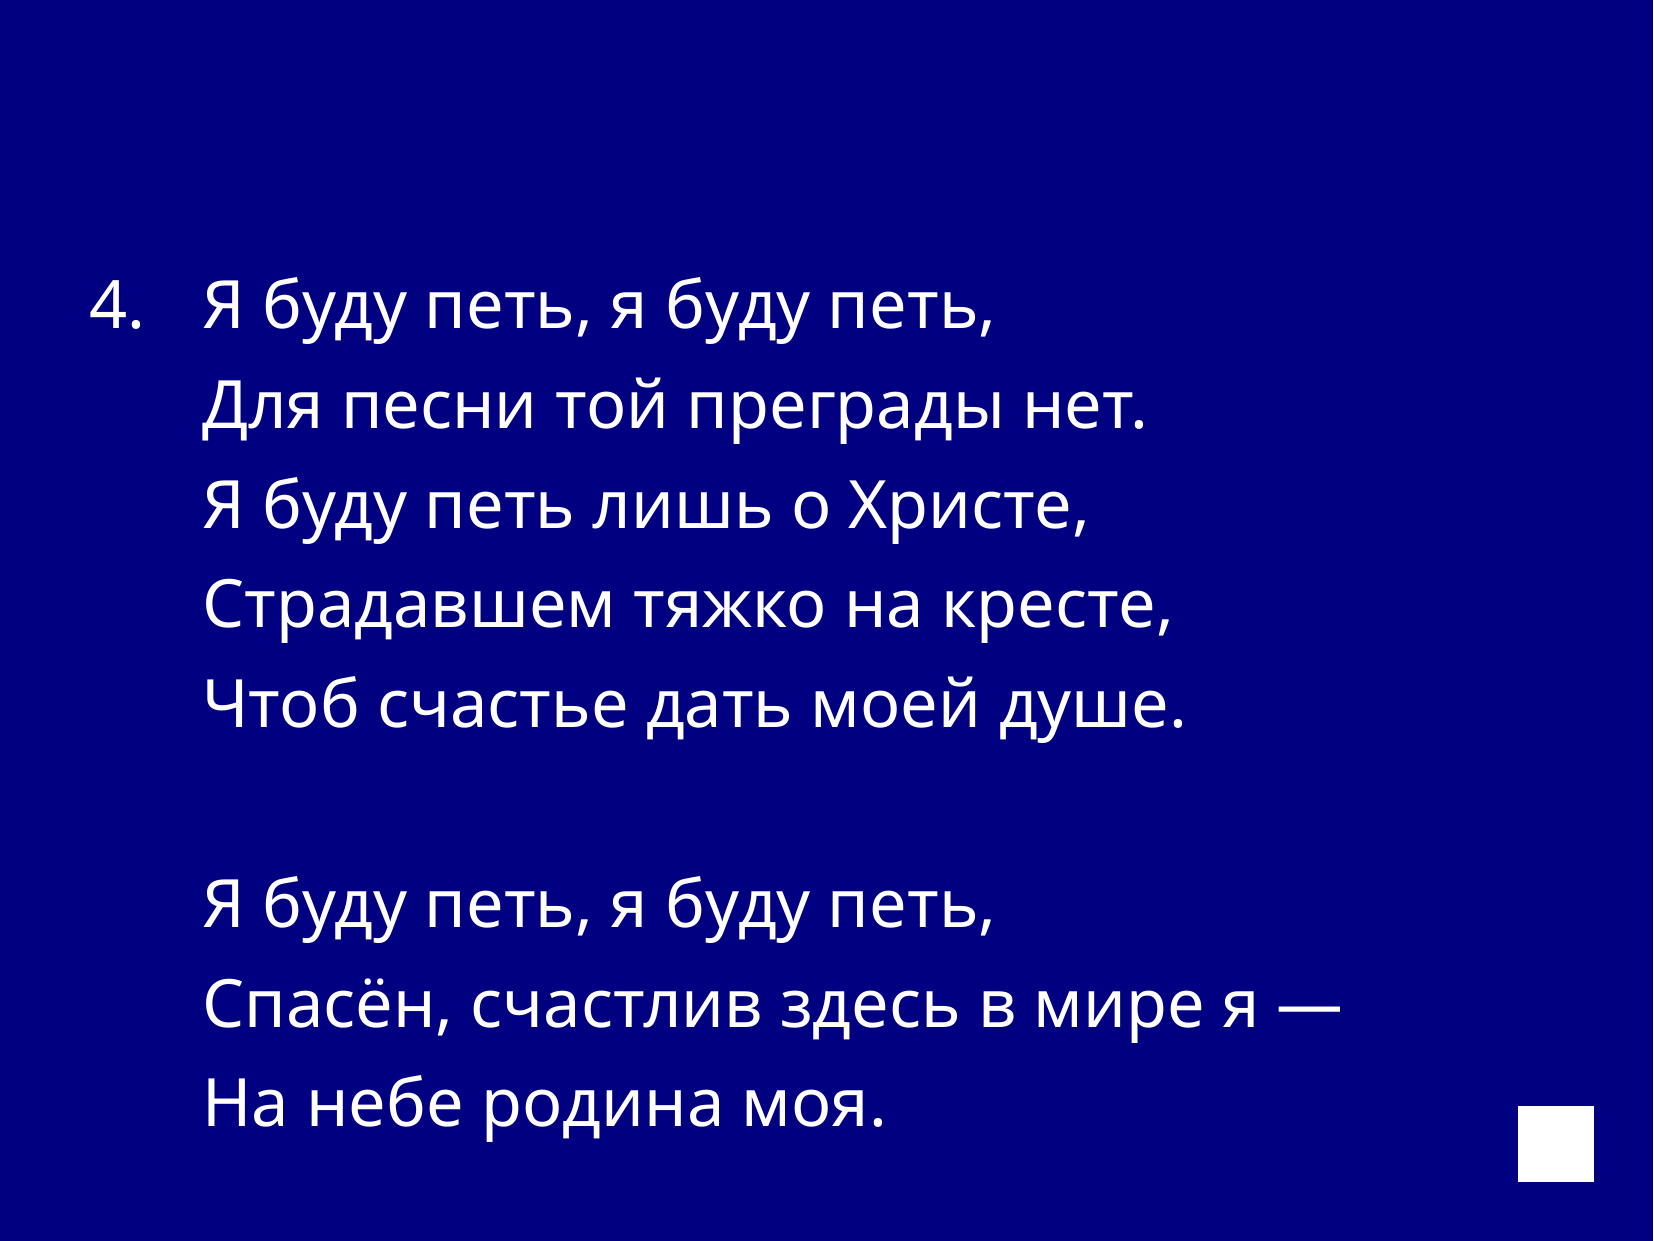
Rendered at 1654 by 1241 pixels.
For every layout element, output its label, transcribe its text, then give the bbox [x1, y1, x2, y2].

text_box [1518, 1106, 1594, 1182]
text_box 4. Я буду петь, я буду петь, Для песни той преграды нет. Я буду петь лишь о Христе, Страдавшем тяжко на кресте, Чтоб счастье дать моей душе. Я буду петь, я буду петь, Спасён, счастлив здесь в мире я — На небе родина моя. [75, 150, 1576, 1163]
